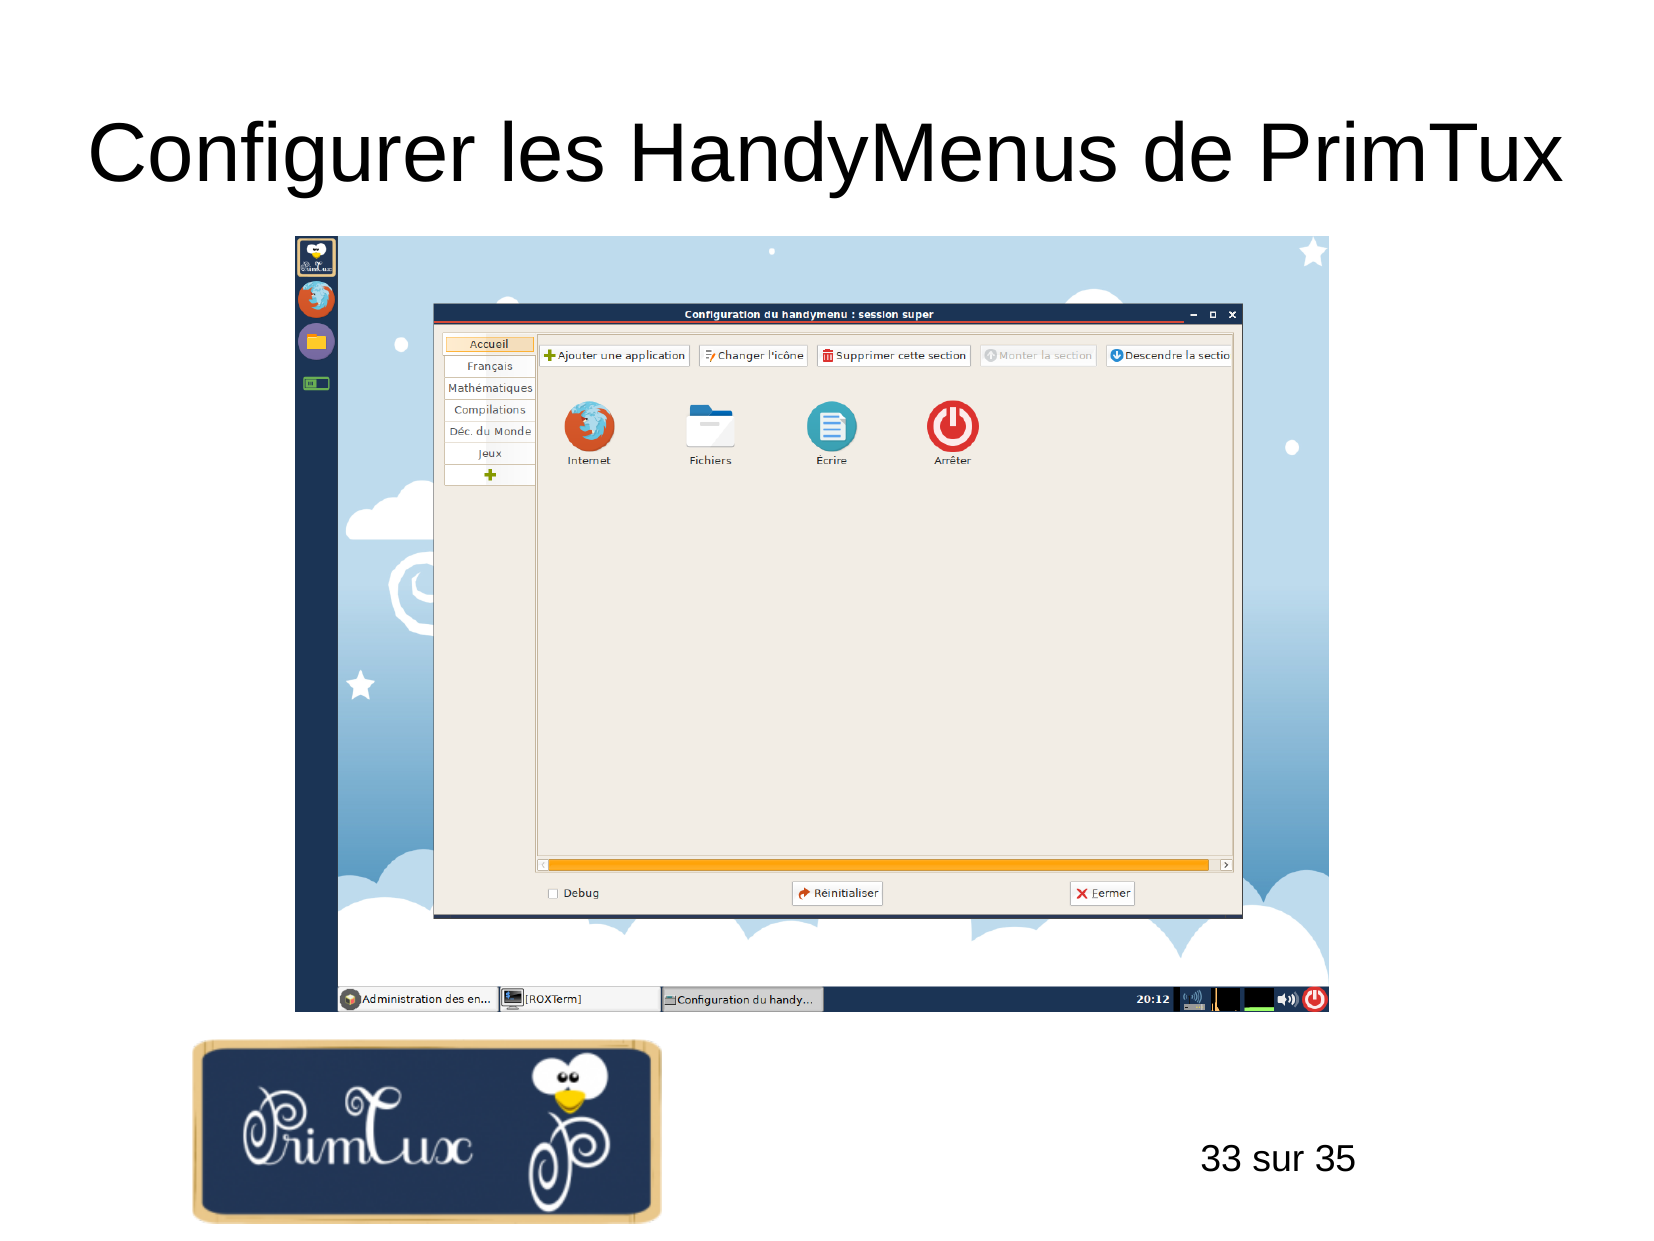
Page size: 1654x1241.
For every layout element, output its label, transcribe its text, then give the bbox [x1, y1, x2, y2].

picture [192, 1039, 662, 1224]
title Configurer les HandyMenus de PrimTux [82, 49, 1571, 257]
picture [295, 236, 1329, 1012]
